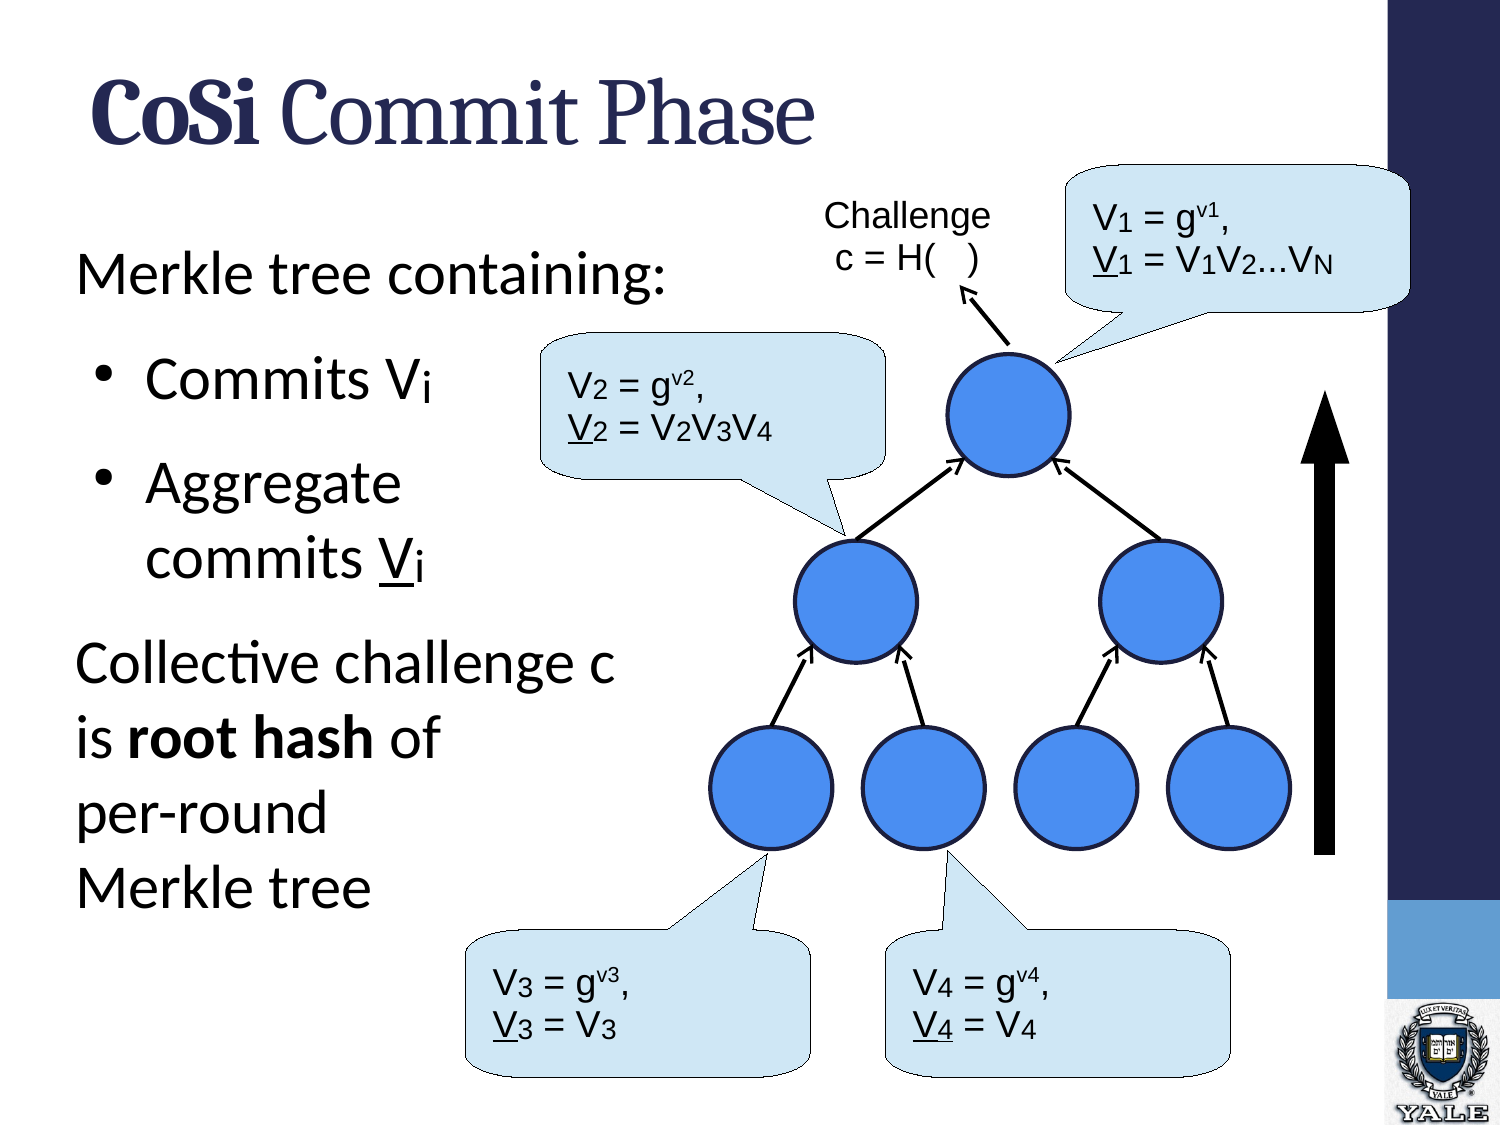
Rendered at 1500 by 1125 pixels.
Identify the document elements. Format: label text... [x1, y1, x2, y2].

text_box [1015, 727, 1138, 850]
list Merkle tree containing: Commits Vi Aggregate commits Vi Collective challenge c is root hash of per-round Merkle tree [75, 232, 1325, 1096]
text_box [795, 540, 918, 663]
text_box [1167, 727, 1291, 850]
text_box [1100, 540, 1223, 663]
text_box Challenge c = H( ) [750, 187, 1066, 286]
title CoSi Commit Phase [75, 12, 1325, 200]
text_box [862, 727, 985, 850]
text_box [710, 727, 833, 850]
text_box V1 = gv1, V1 = V1V2...VN [1055, 164, 1411, 364]
text_box [947, 354, 1070, 477]
picture [1384, 999, 1500, 1125]
text_box V2 = gv2, V2 = V2V3V4 [540, 332, 886, 536]
text_box V4 = gv4, V4 = V4 [885, 850, 1231, 1078]
